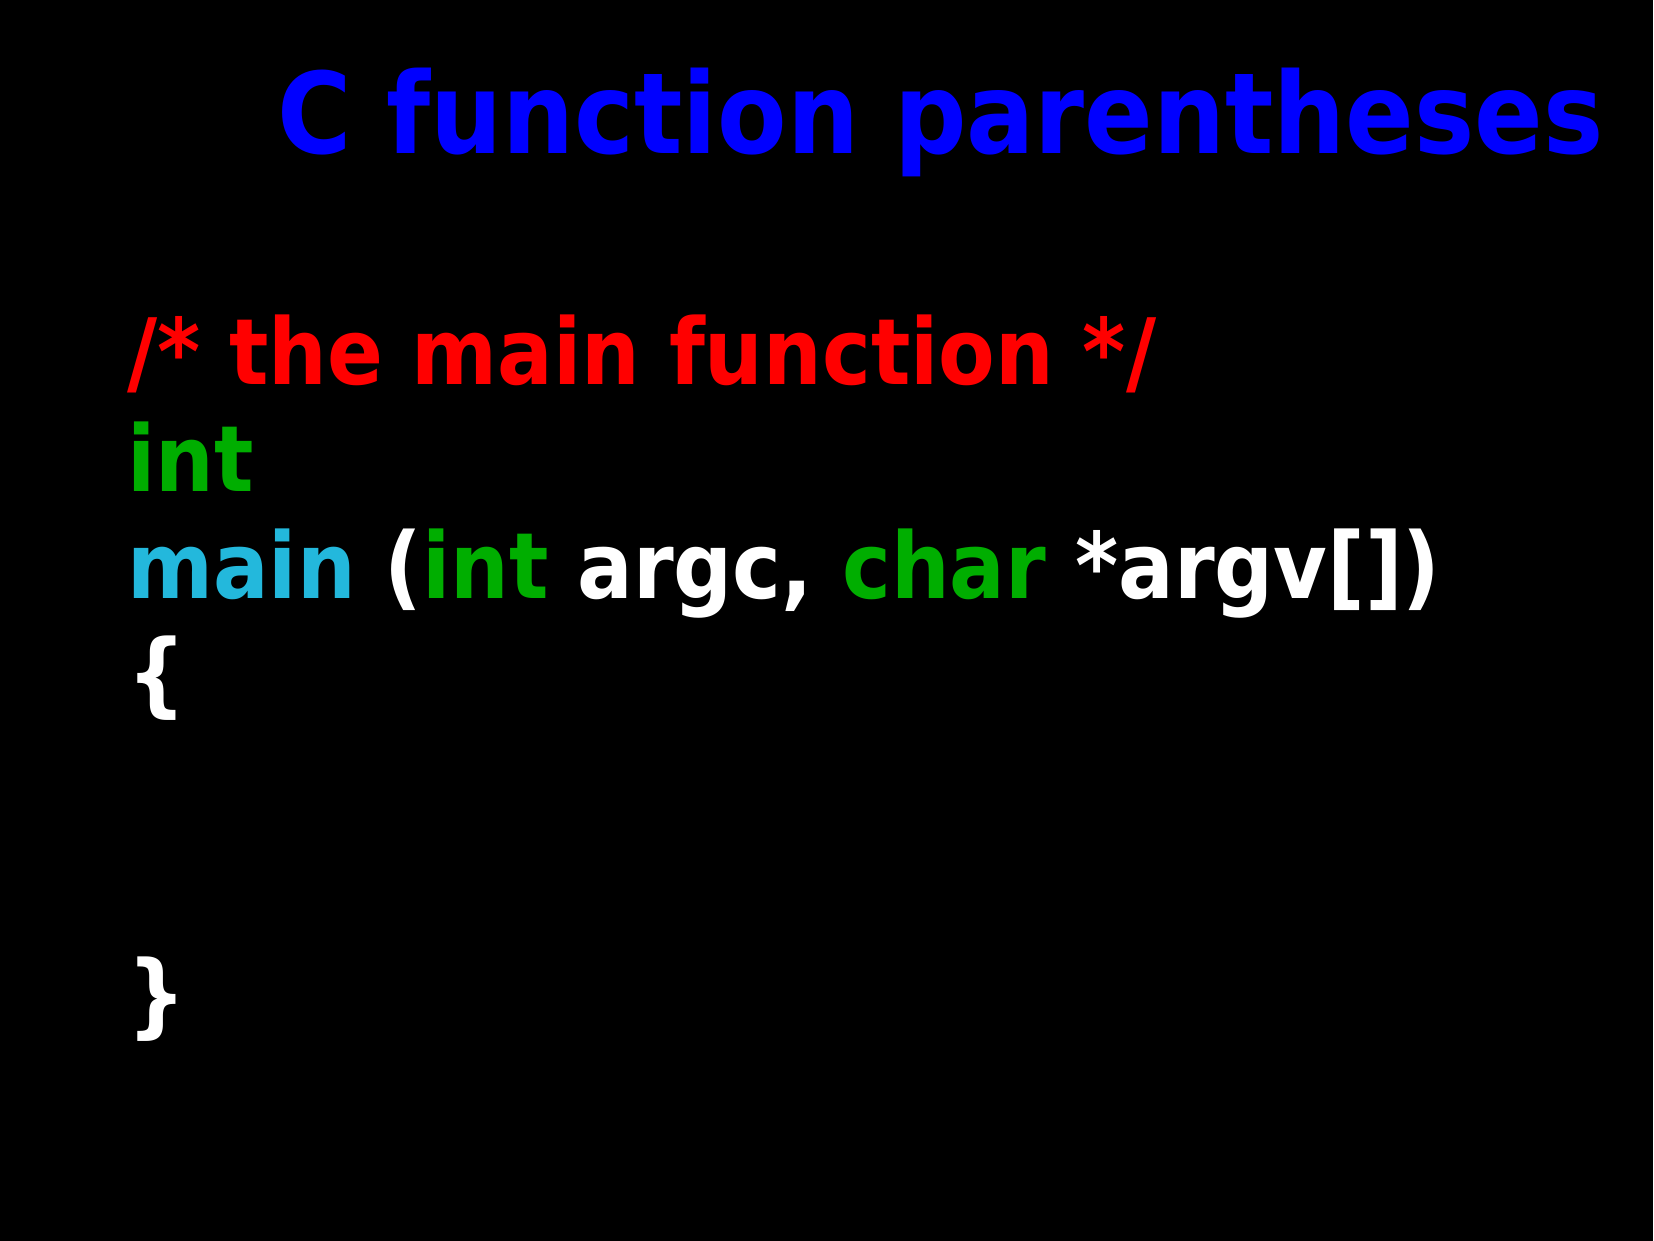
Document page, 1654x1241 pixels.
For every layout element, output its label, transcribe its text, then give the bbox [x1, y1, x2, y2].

text_box C function parentheses [262, 41, 1651, 188]
text_box /* the main function */ int main (int argc, char *argv[]) { } [112, 291, 1538, 1163]
